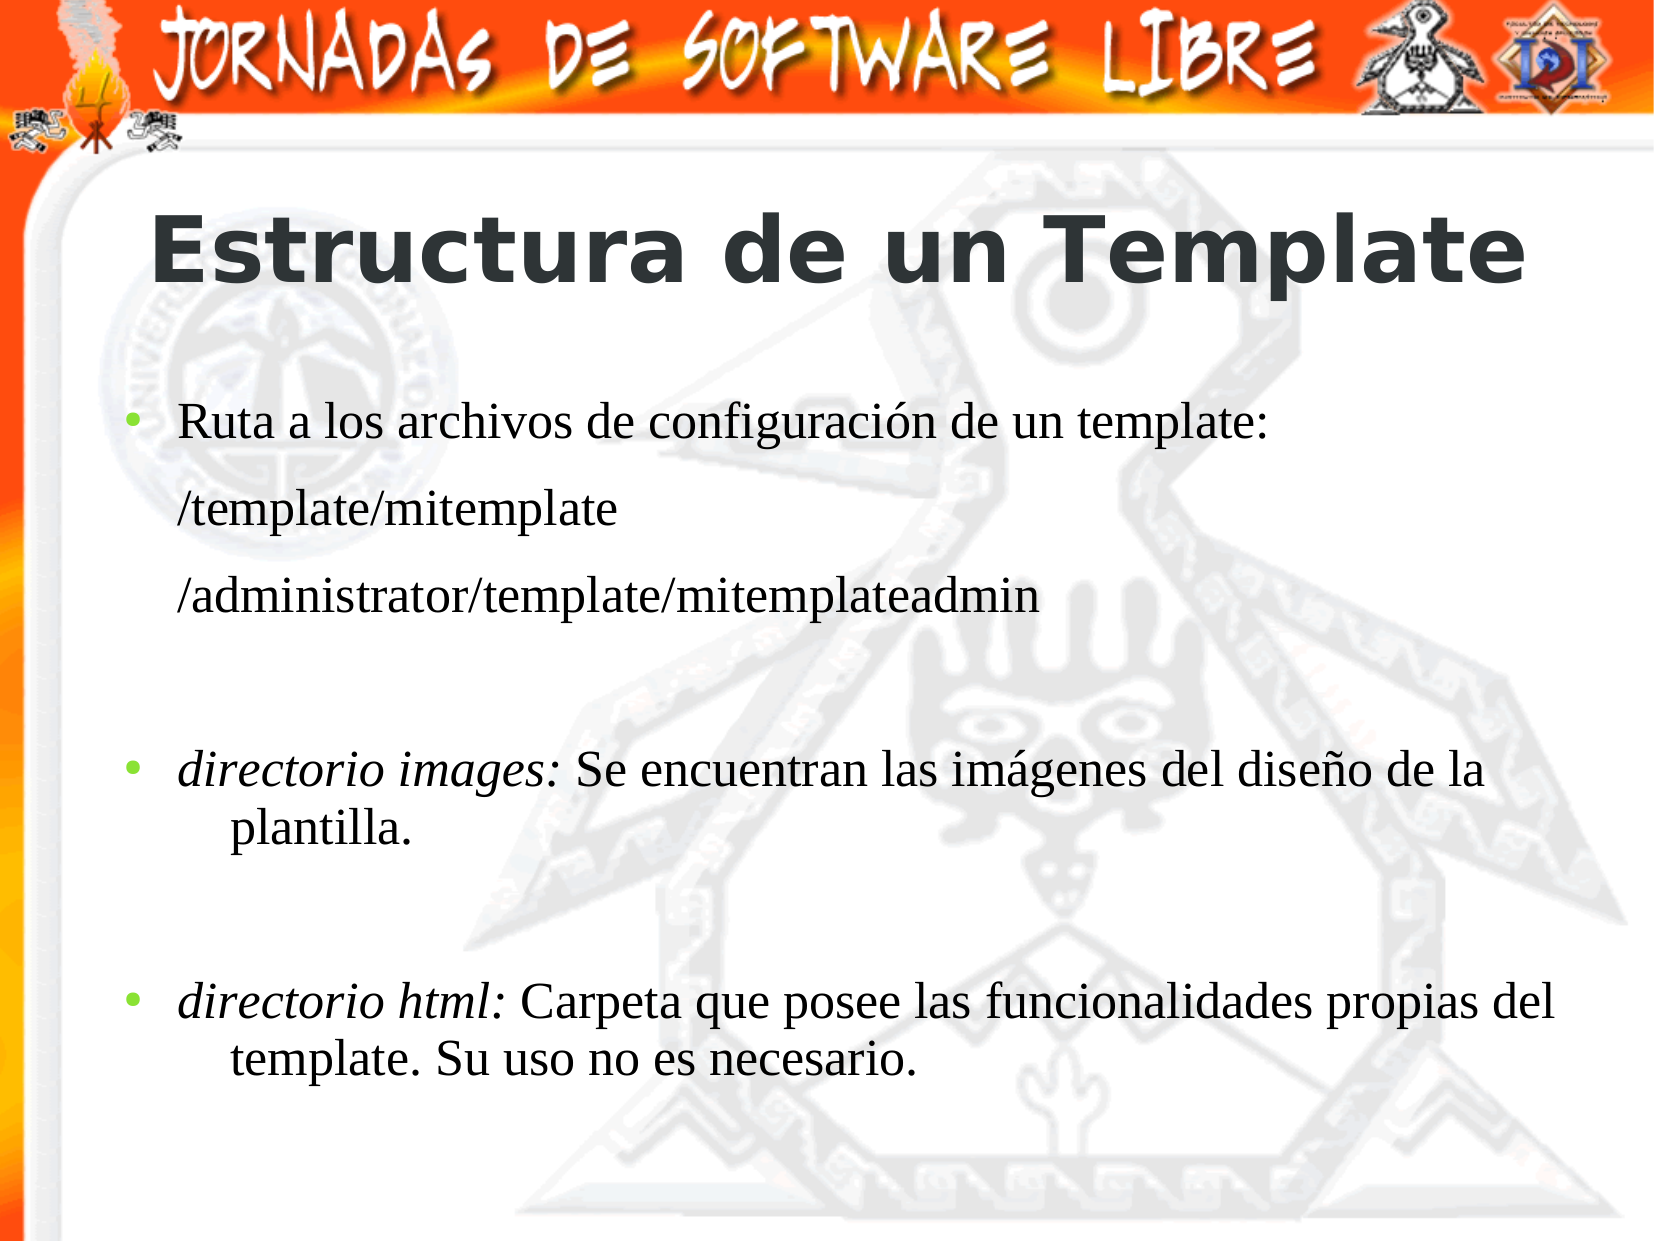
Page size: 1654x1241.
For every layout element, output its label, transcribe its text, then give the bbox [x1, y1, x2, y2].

title Estructura de un Template [147, 147, 1636, 355]
picture [0, 0, 1654, 1241]
list Ruta a los archivos de configuración de un template: /template/mitemplate /administrator/template/mitemplateadmin directorio images: Se encuentran las imágenes del diseño de la plantilla. directorio html: Carpeta que posee las funcionalidades propias del template. Su uso no es necesario. [88, 392, 1577, 1211]
